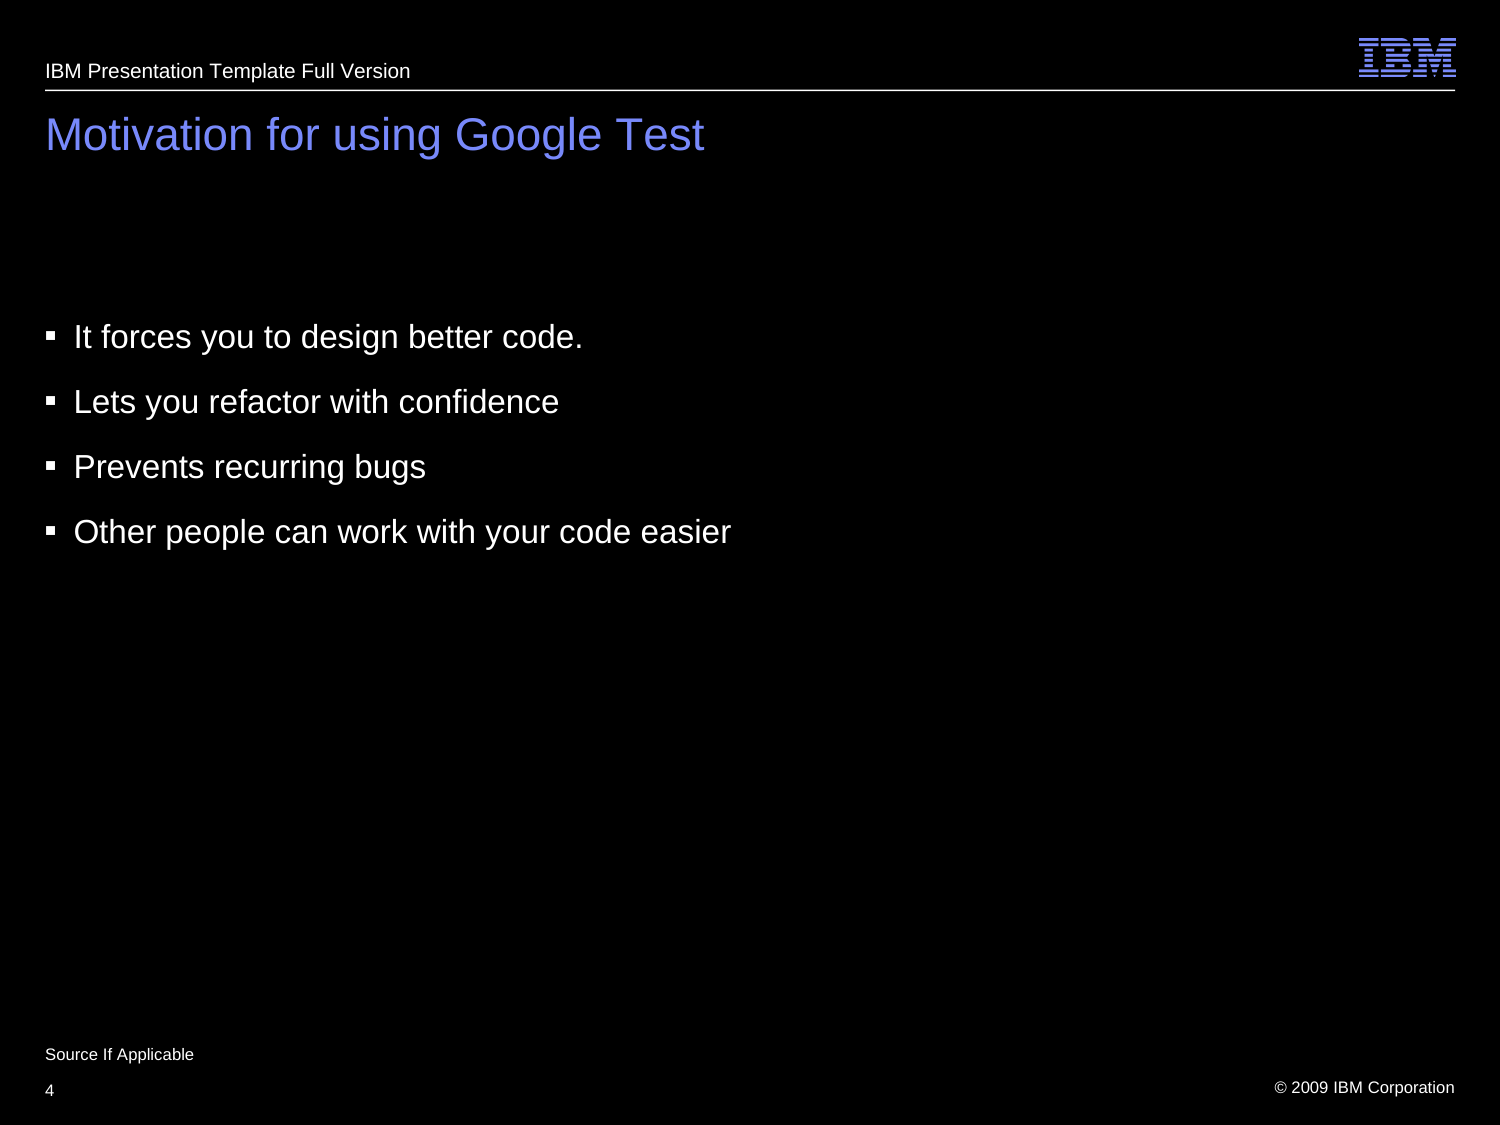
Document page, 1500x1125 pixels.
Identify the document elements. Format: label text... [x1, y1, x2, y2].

title Motivation for using Google Test [30, 97, 1456, 203]
text_box Source If Applicable [30, 1021, 1441, 1072]
text_box IBM Presentation Template Full Version [30, 37, 1306, 83]
picture [1359, 37, 1456, 77]
list It forces you to design better code. Lets you refactor with confidence Prevents recurring bugs Other people can work with your code easier [30, 307, 1456, 1043]
